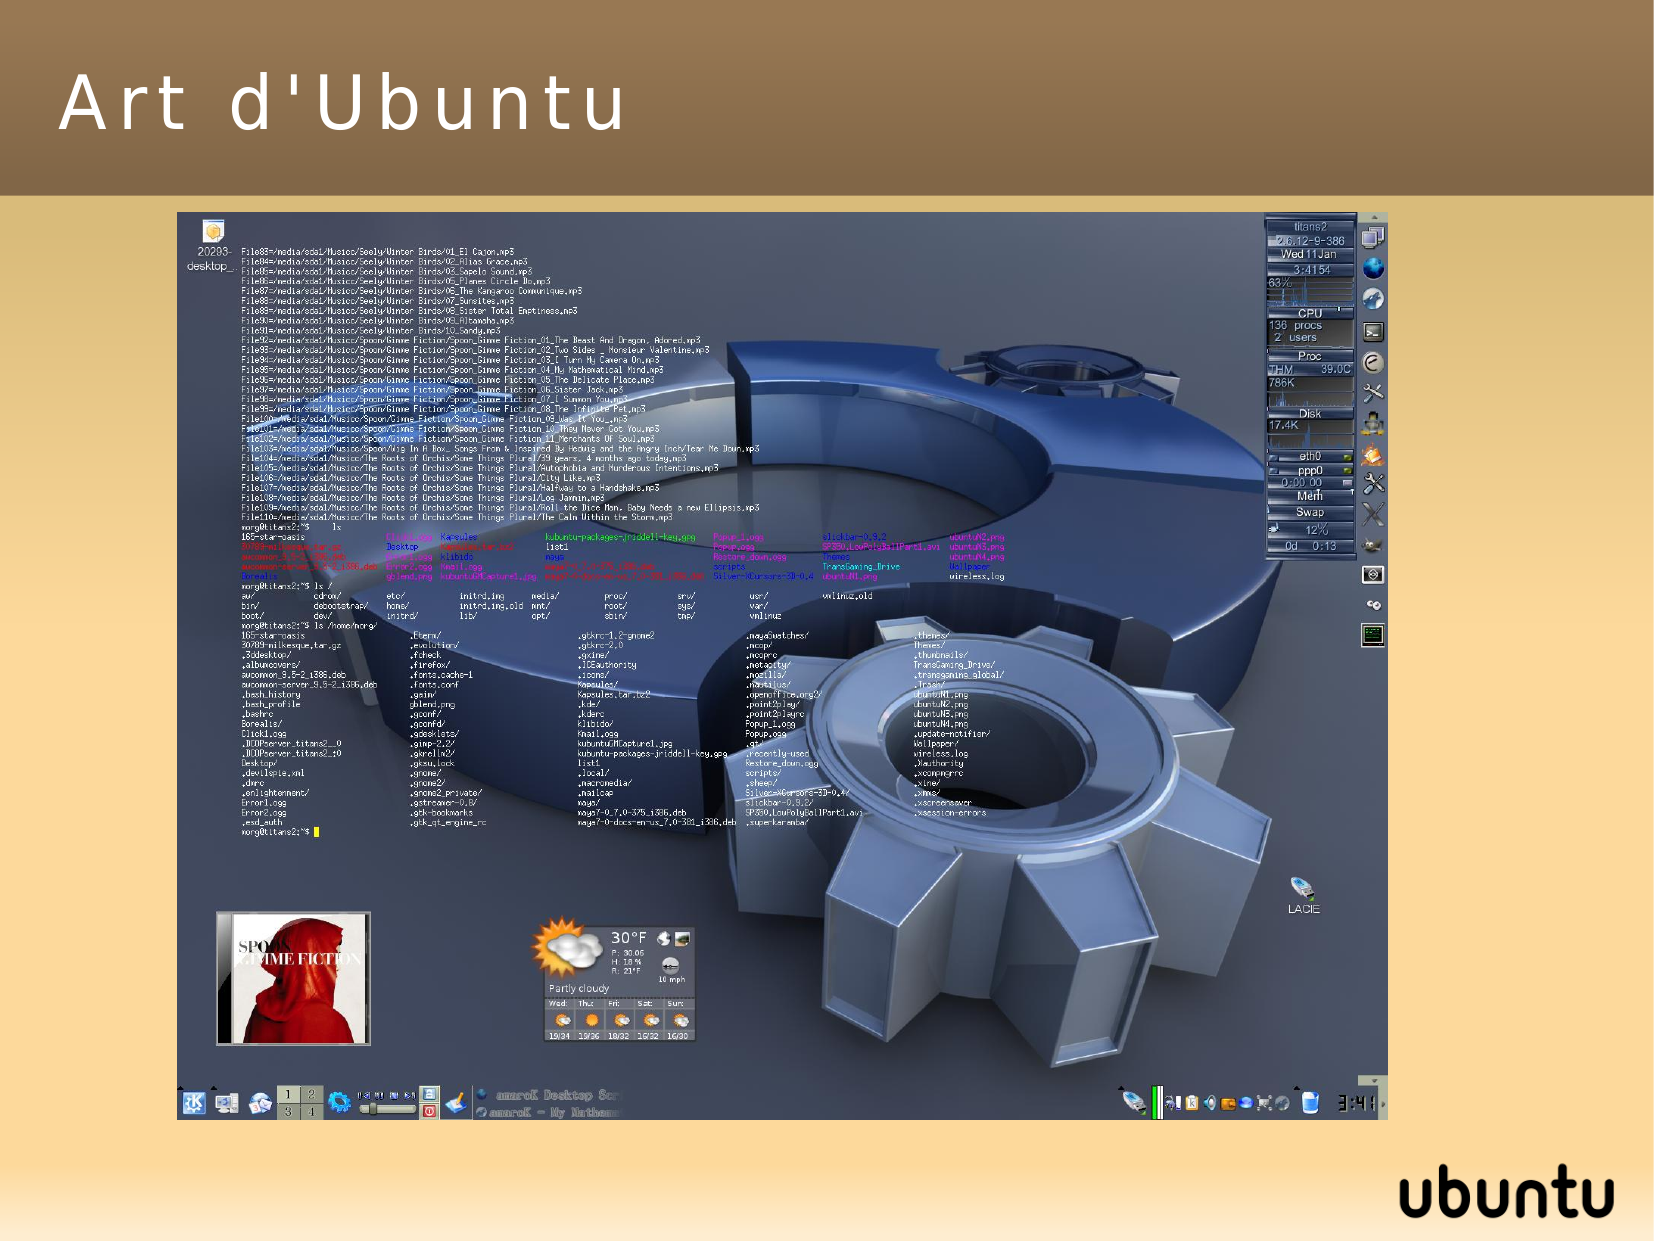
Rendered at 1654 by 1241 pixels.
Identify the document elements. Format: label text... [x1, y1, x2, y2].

picture [0, 0, 1654, 1241]
title Art d'Ubuntu [59, 29, 1595, 178]
